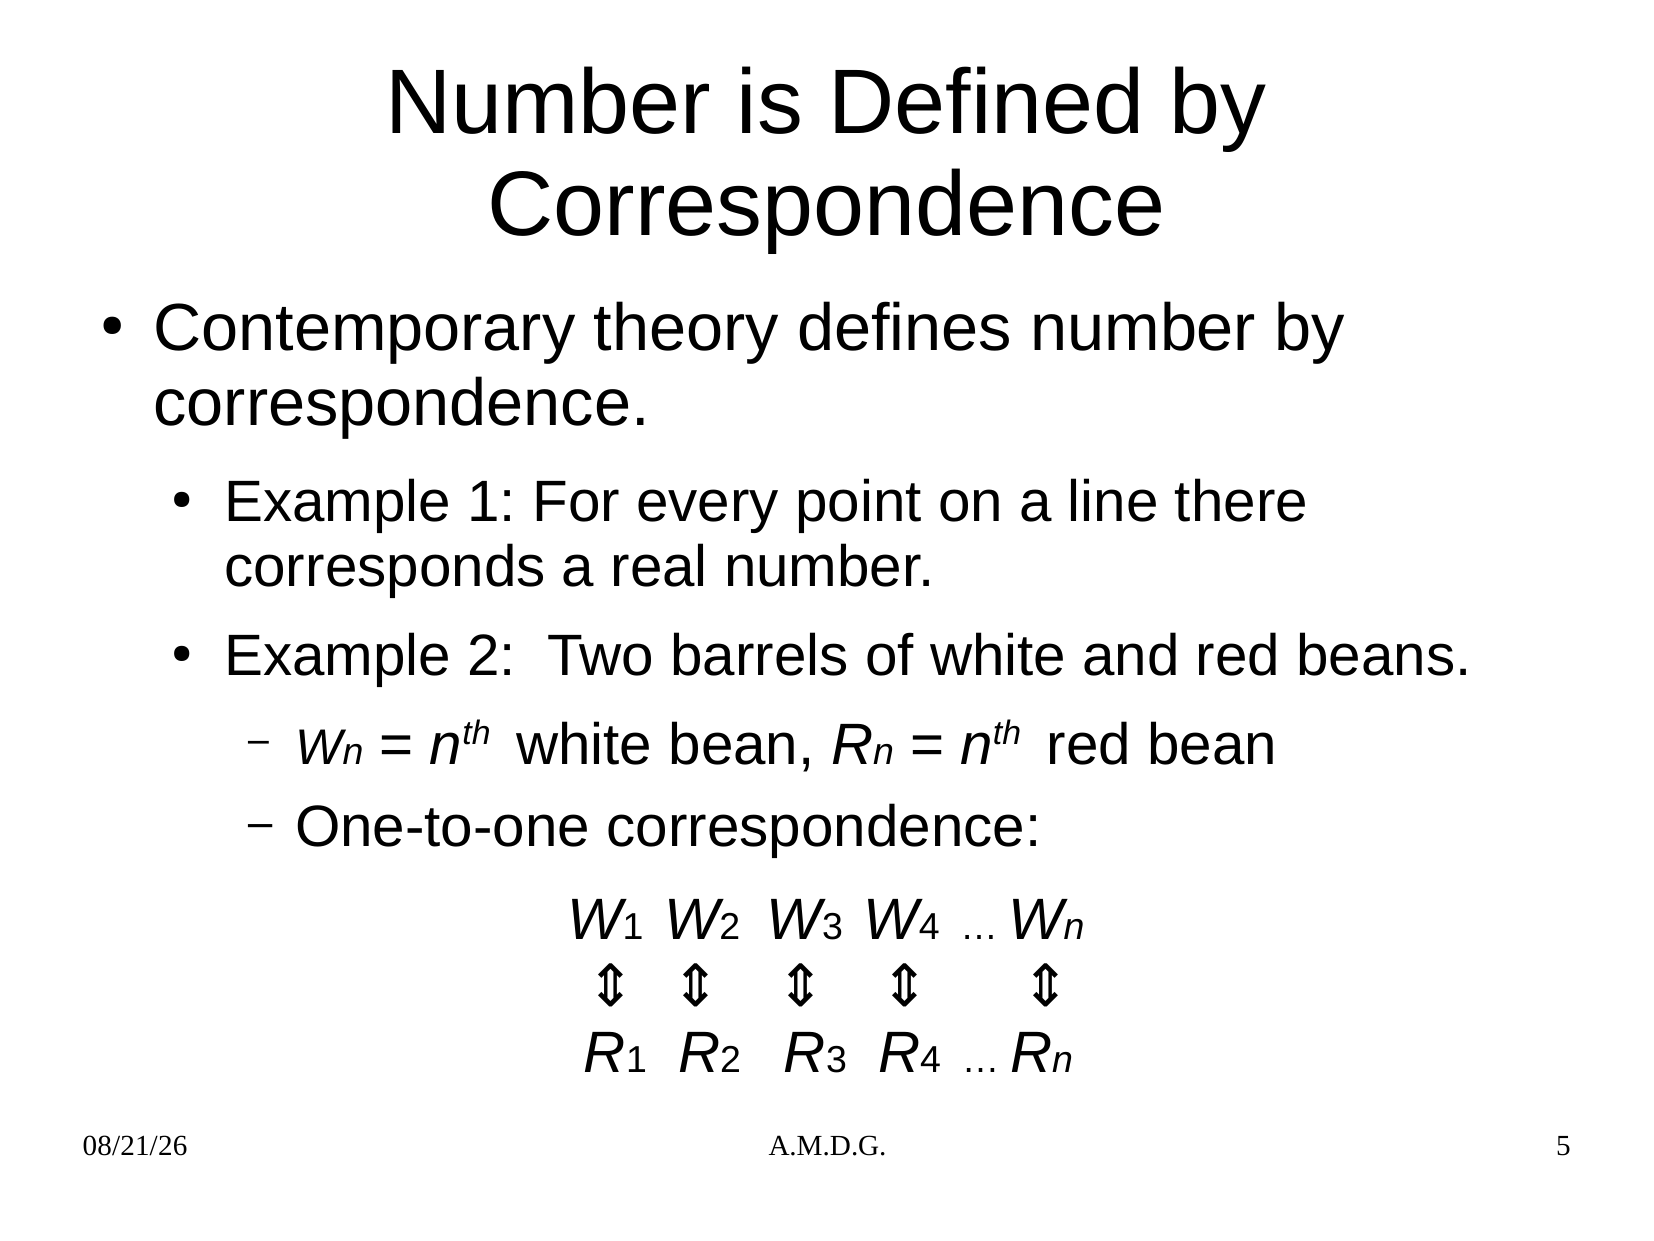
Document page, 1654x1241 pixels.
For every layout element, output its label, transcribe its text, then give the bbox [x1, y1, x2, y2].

title Number is Defined by Correspondence [82, 49, 1571, 257]
text_box W1 W2 W3 W4 … Wn ⇕ ⇕ ⇕ ⇕ ⇕ R1 R2 R3 R4 … Rn [552, 879, 1101, 1215]
list Contemporary theory defines number by correspondence. Example 1: For every point on a line there corresponds a real number. Example 2: Two barrels of white and red beans. Wn = nth white bean, Rn = nth red bean One-to-one correspondence: [82, 290, 1571, 1109]
